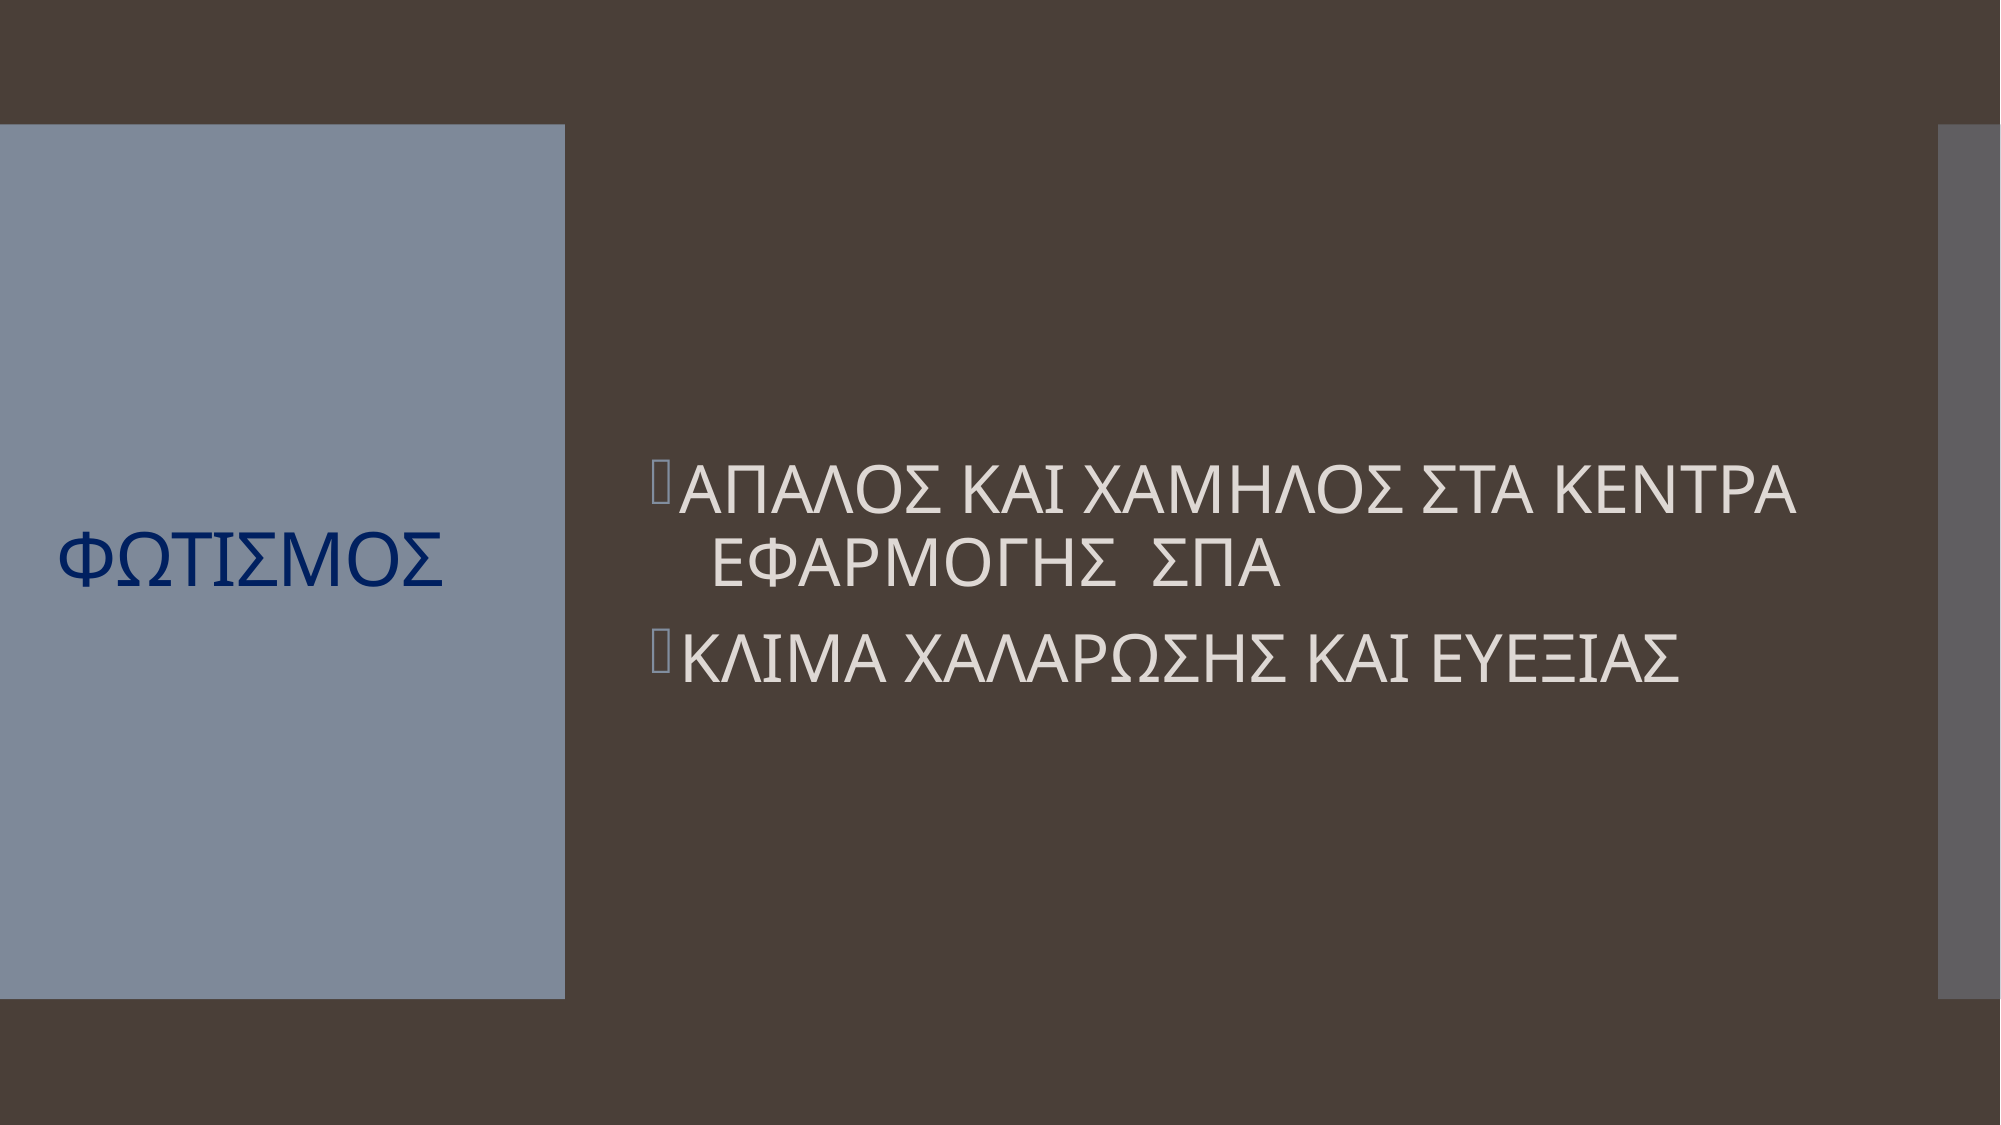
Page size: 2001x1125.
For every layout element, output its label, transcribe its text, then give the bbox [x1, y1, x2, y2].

title ΦΩΤΙΣΜΟΣ [41, 184, 526, 940]
list ΑΠΑΛΟΣ ΚΑΙ ΧΑΜΗΛΟΣ ΣΤΑ ΚΕΝΤΡΑ ΕΦΑΡΜΟΓΗΣ ΣΠΑ ΚΛΙΜΑ ΧΑΛΑΡΩΣΗΣ ΚΑΙ ΕΥΕΞΙΑΣ [634, 351, 1835, 802]
